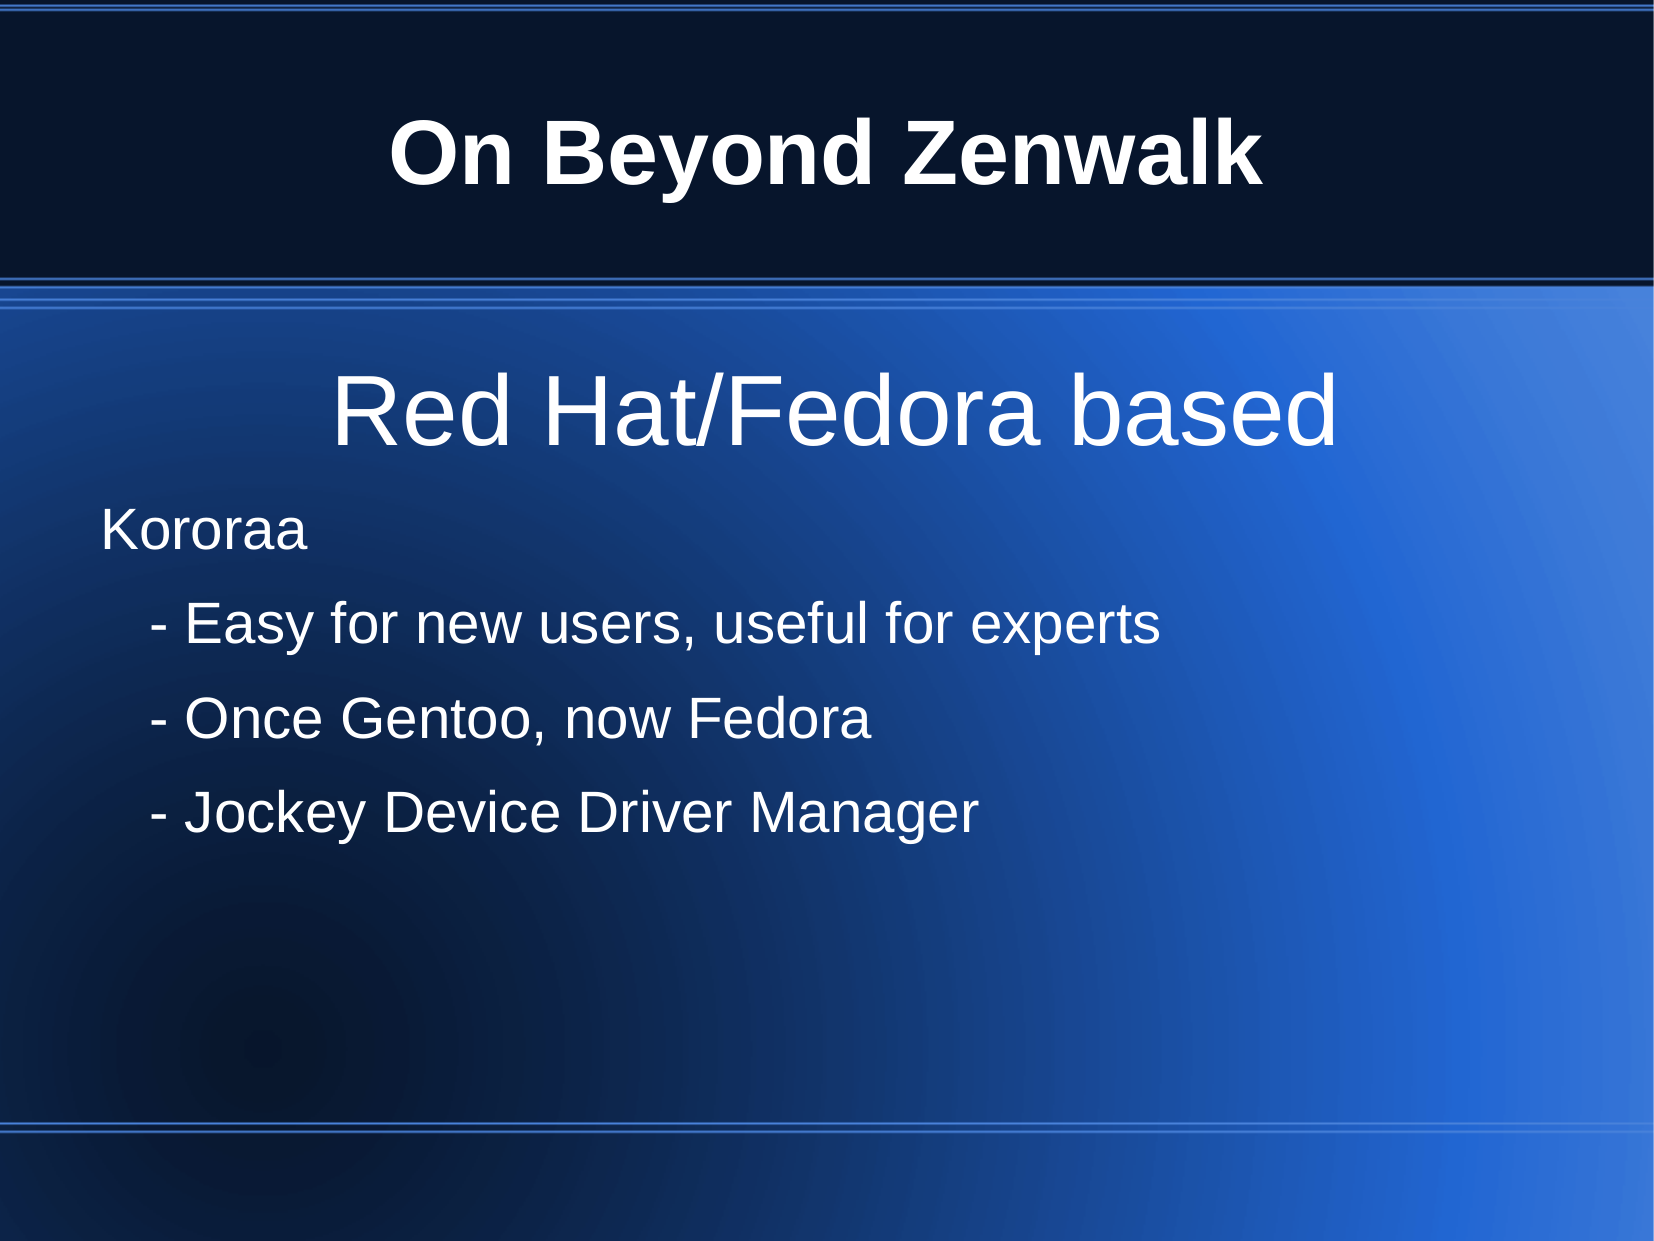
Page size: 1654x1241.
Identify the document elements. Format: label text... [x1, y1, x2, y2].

title On Beyond Zenwalk [82, 56, 1571, 250]
list Red Hat/Fedora based Kororaa - Easy for new users, useful for experts - Once Gentoo, now Fedora - Jockey Device Driver Manager [82, 355, 1571, 1241]
picture [0, 0, 1654, 1241]
